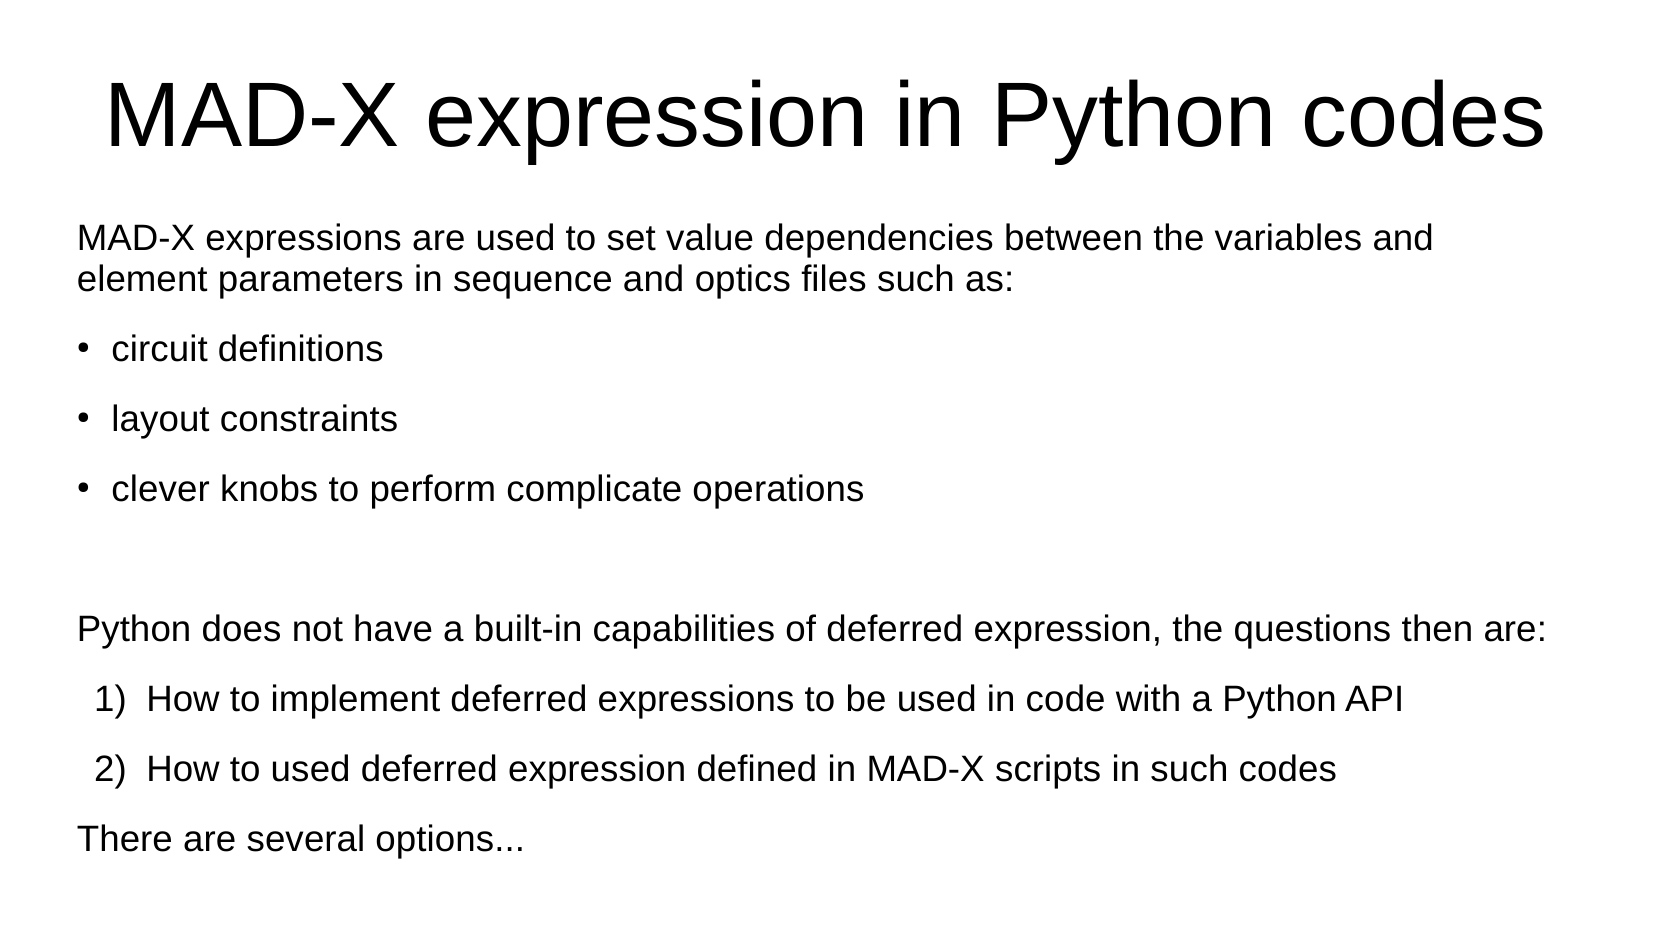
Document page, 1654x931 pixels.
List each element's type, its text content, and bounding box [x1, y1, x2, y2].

list MAD-X expressions are used to set value dependencies between the variables and element parameters in sequence and optics files such as: circuit definitions layout constraints clever knobs to perform complicate operations Python does not have a built-in capabilities of deferred expression, the questions then are: How to implement deferred expressions to be used in code with a Python API How to used deferred expression defined in MAD-X scripts in such codes There are several options... [76, 217, 1565, 893]
title MAD-X expression in Python codes [82, 37, 1571, 193]
